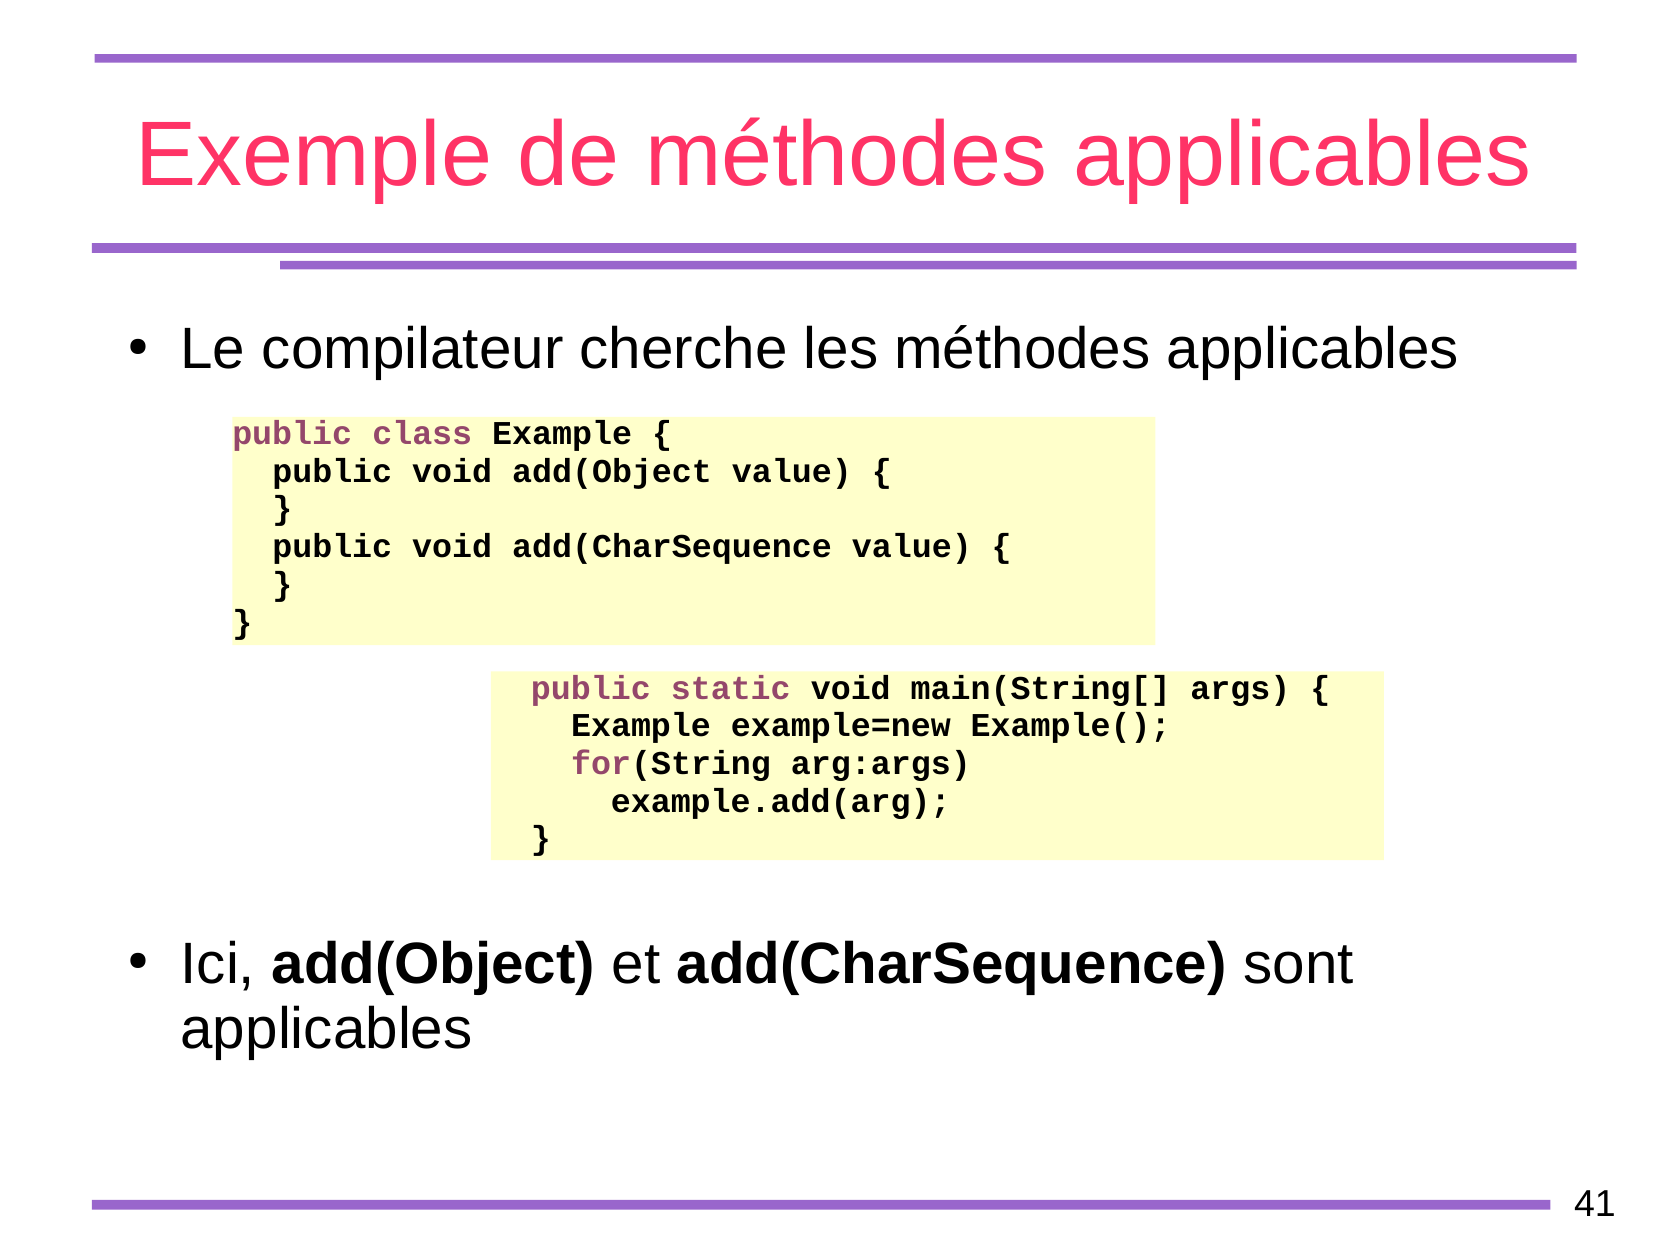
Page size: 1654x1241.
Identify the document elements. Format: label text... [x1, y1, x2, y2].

list Le compilateur cherche les méthodes applicables Ici, add(Object) et add(CharSequence) sont applicables [109, 315, 1550, 1111]
title Exemple de méthodes applicables [121, 49, 1534, 257]
text_box public static void main(String[] args) { Example example=new Example(); for(String arg:args) example.add(arg); } [490, 671, 1384, 861]
text_box public class Example { public void add(Object value) { } public void add(CharSequence value) { } } [232, 416, 1156, 646]
